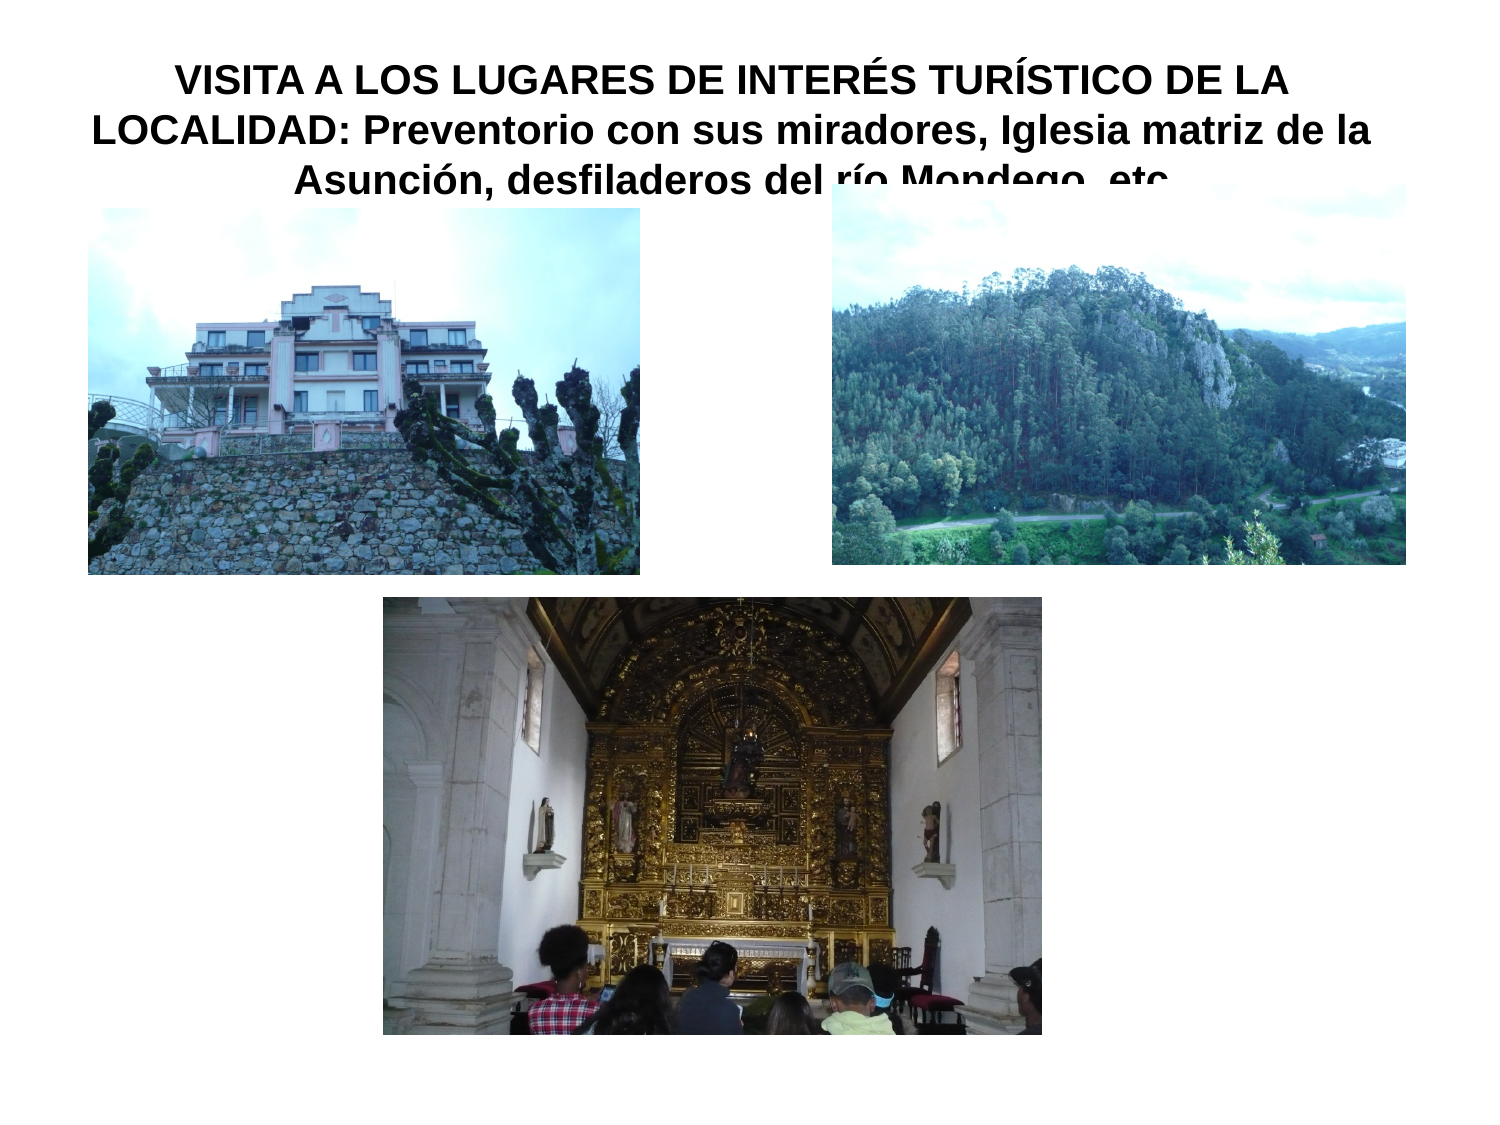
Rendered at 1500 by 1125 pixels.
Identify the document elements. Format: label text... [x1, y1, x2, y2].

picture [383, 597, 1042, 1035]
picture [88, 208, 640, 575]
title VISITA A LOS LUGARES DE INTERÉS TURÍSTICO DE LA LOCALIDAD: Preventorio con sus miradores, Iglesia matriz de la Asunción, desfiladeros del río Mondego, etc [75, 45, 1388, 185]
picture [832, 184, 1406, 565]
